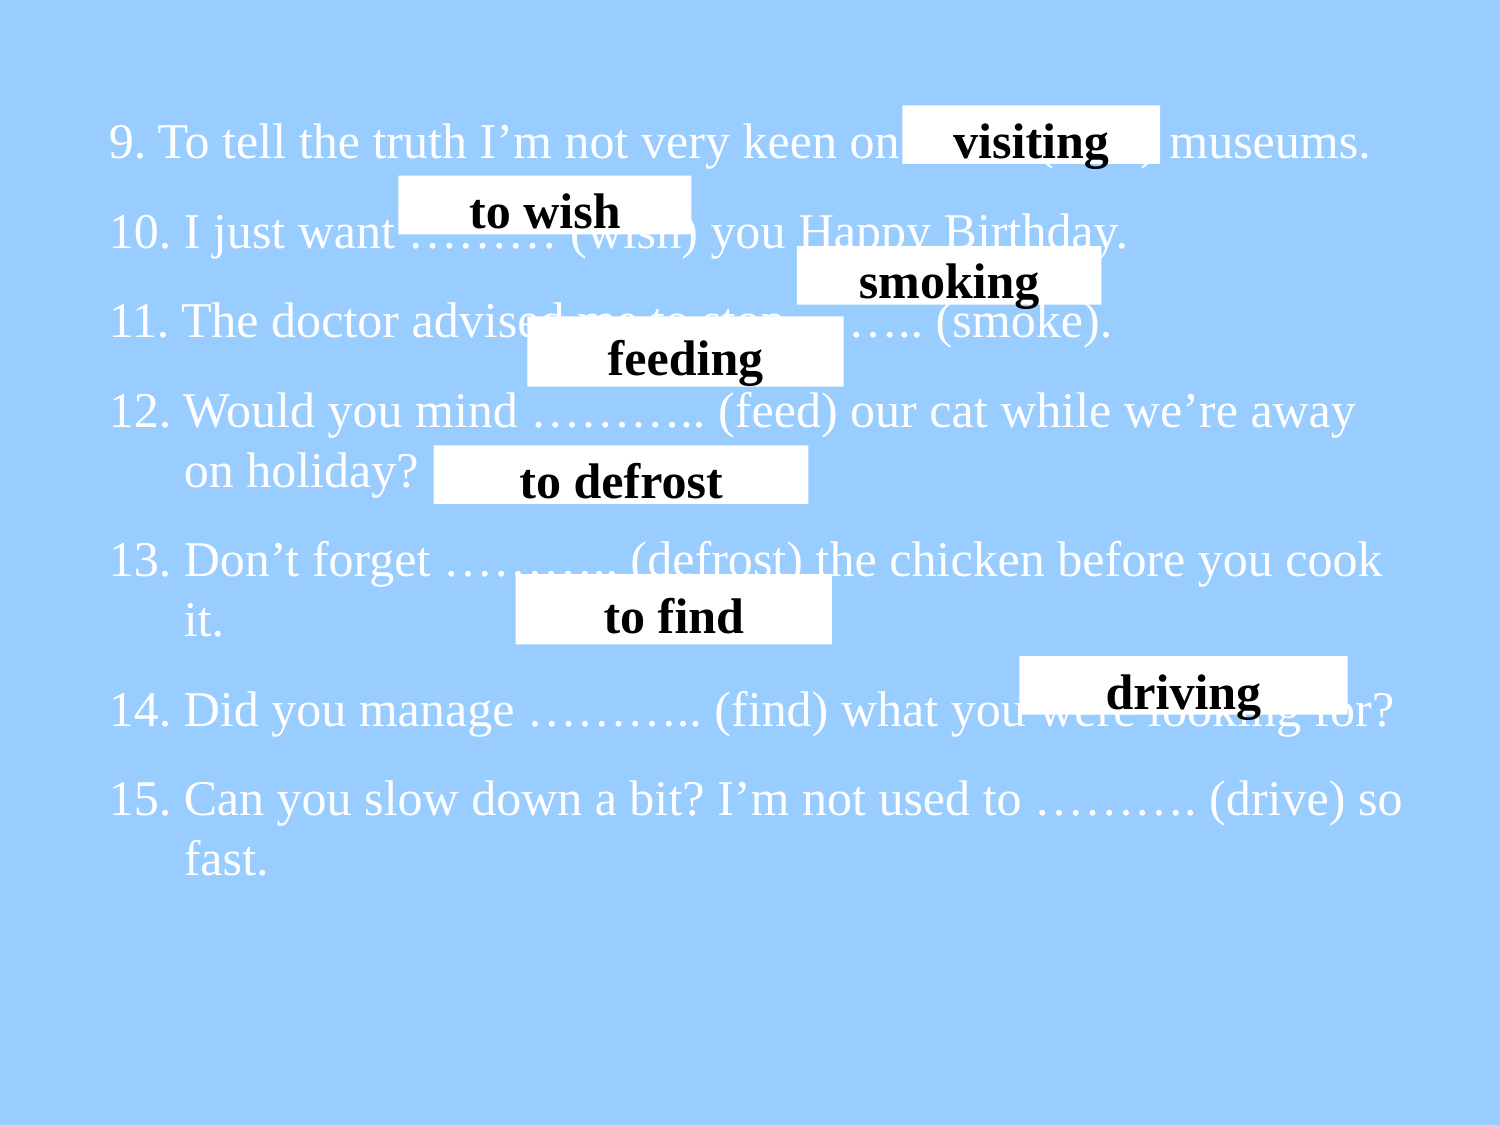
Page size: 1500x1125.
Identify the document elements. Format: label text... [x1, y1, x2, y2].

text_box to find [515, 574, 832, 645]
text_box feeding [527, 316, 844, 387]
list 9. To tell the truth I’m not very keen on ……. (visit) museums. 10. I just want ……… (wish) you Happy Birthday. 11. The doctor advised me to stop …….. (smoke). 12. Would you mind ……….. (feed) our cat while we’re away on holiday? 13. Don’t forget ……….. (defrost) the chicken before you cook it. 14. Did you manage ……….. (find) what you were looking for? 15. Can you slow down a bit? I’m not used to ………. (drive) so fast. [93, 93, 1425, 894]
text_box to defrost [433, 445, 809, 504]
text_box visiting [902, 105, 1161, 164]
text_box driving [1019, 656, 1348, 715]
text_box to wish [398, 175, 692, 235]
text_box smoking [796, 246, 1102, 305]
